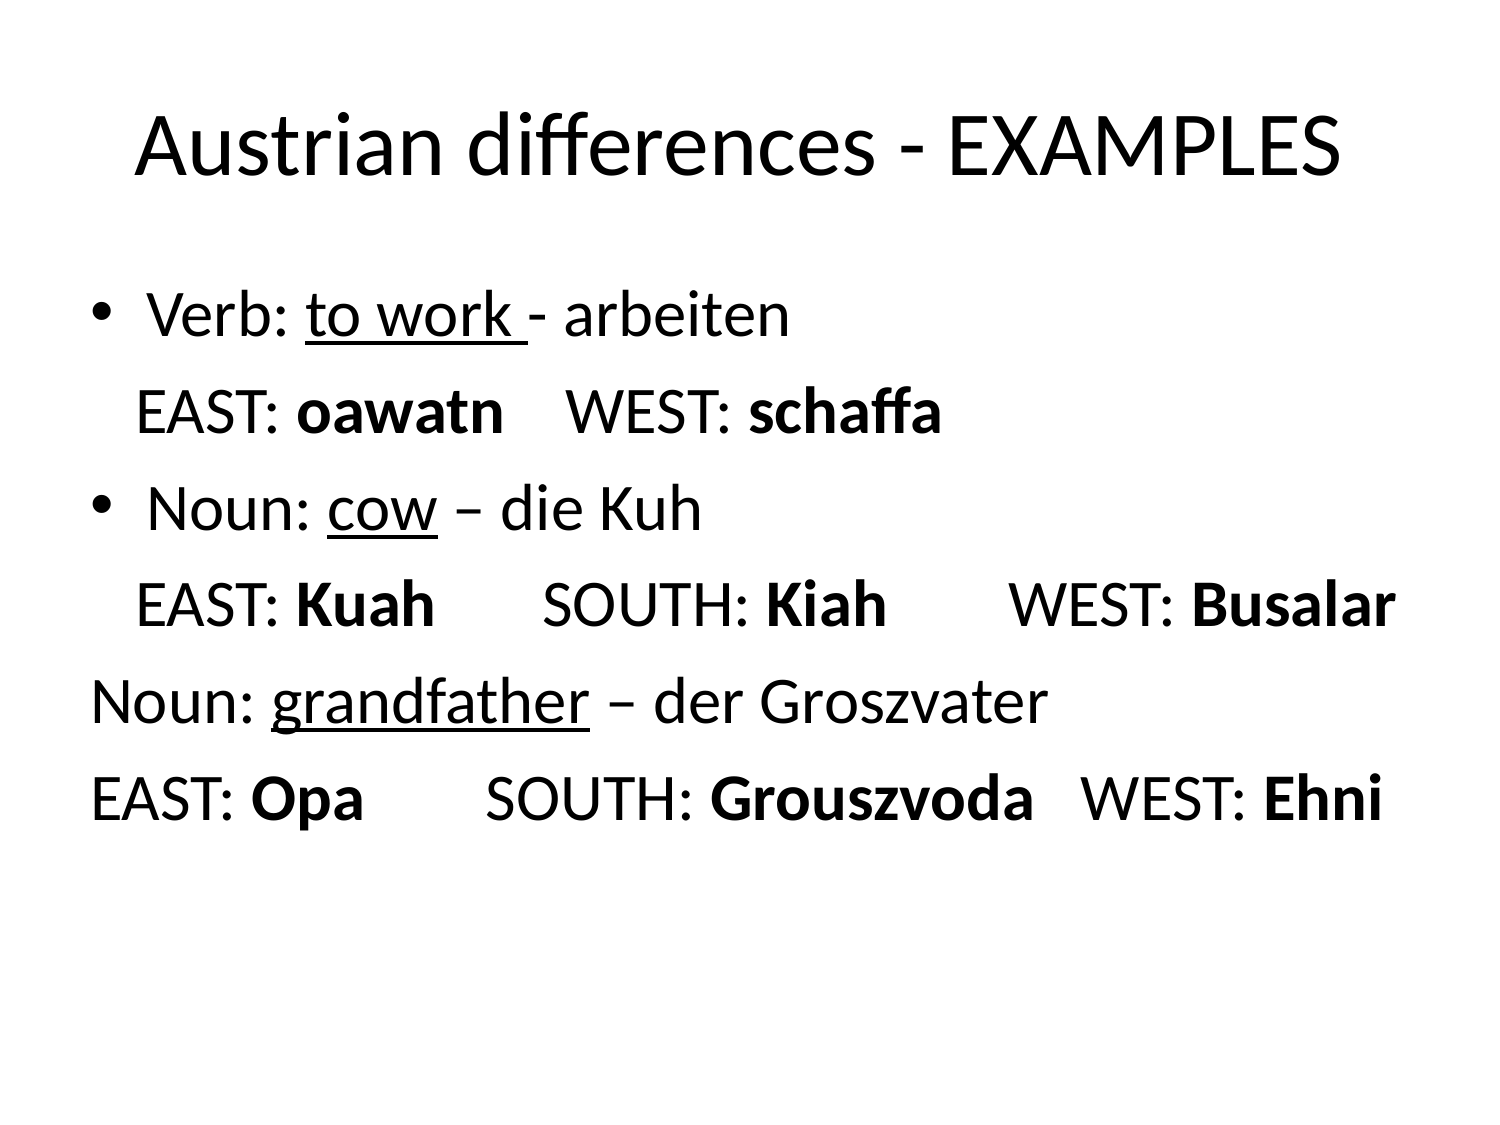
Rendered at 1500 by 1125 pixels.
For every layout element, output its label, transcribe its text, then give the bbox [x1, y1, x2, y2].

title Austrian differences - EXAMPLES [75, 45, 1426, 233]
list Verb: to work - arbeiten EAST: oawatn WEST: schaffa Noun: cow – die Kuh EAST: Kuah SOUTH: Kiah WEST: Busalar Noun: grandfather – der Groszvater EAST: Opa SOUTH: Grouszvoda WEST: Ehni [75, 262, 1426, 1005]
